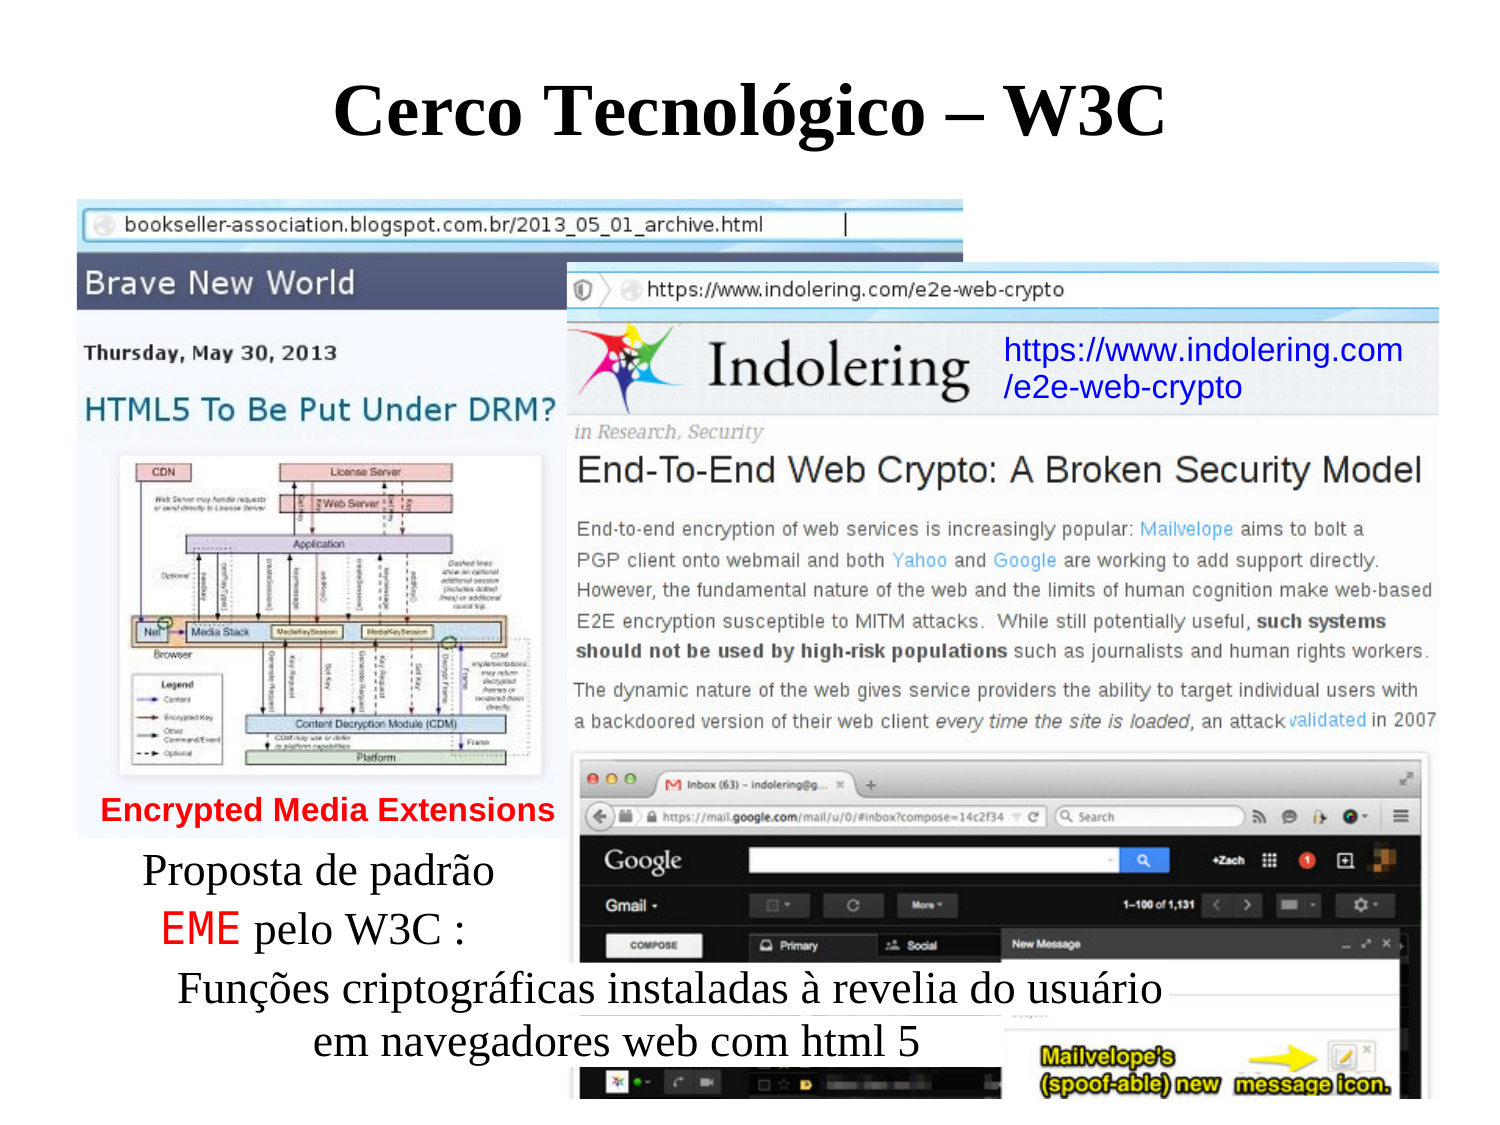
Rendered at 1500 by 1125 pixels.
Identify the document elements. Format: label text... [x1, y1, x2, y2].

text_box em navegadores web com html 5 [312, 1015, 1004, 1067]
text_box https://www.indolering.com /e2e-web-crypto [1003, 330, 1414, 406]
text_box Proposta de padrão EME pelo W3C : [106, 844, 532, 951]
text_box Encrypted Media Extensions [100, 791, 556, 829]
picture [76, 199, 1439, 1100]
title Cerco Tecnológico – W3C [63, 52, 1440, 168]
text_box Funções criptográficas instaladas à revelia do usuário [177, 962, 1170, 1016]
